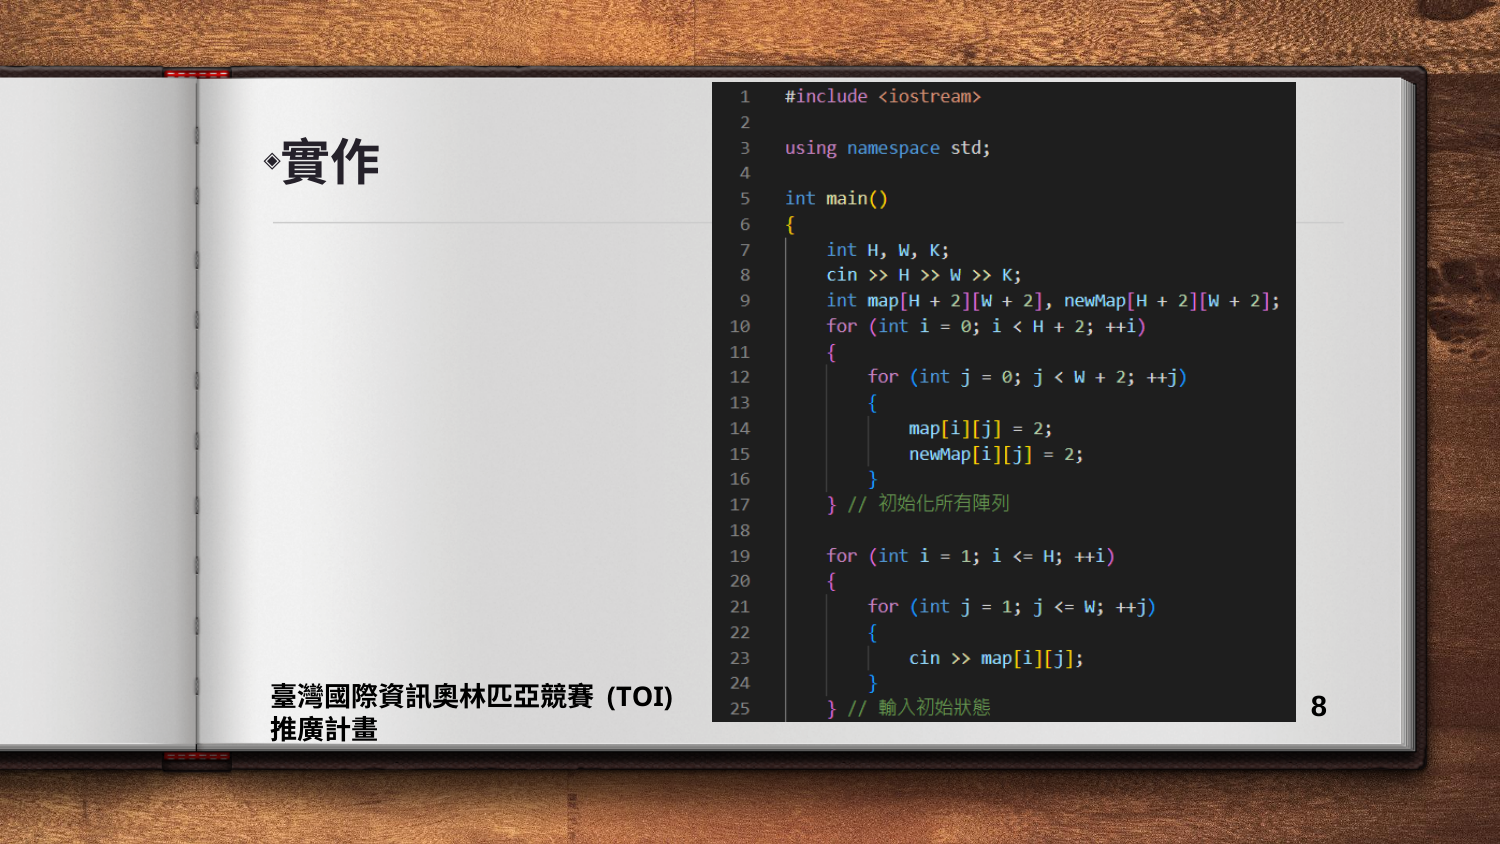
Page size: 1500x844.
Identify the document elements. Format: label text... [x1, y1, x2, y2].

text_box 8 [1295, 672, 1386, 737]
text_box 實作 [248, 115, 712, 205]
picture [712, 82, 1296, 722]
